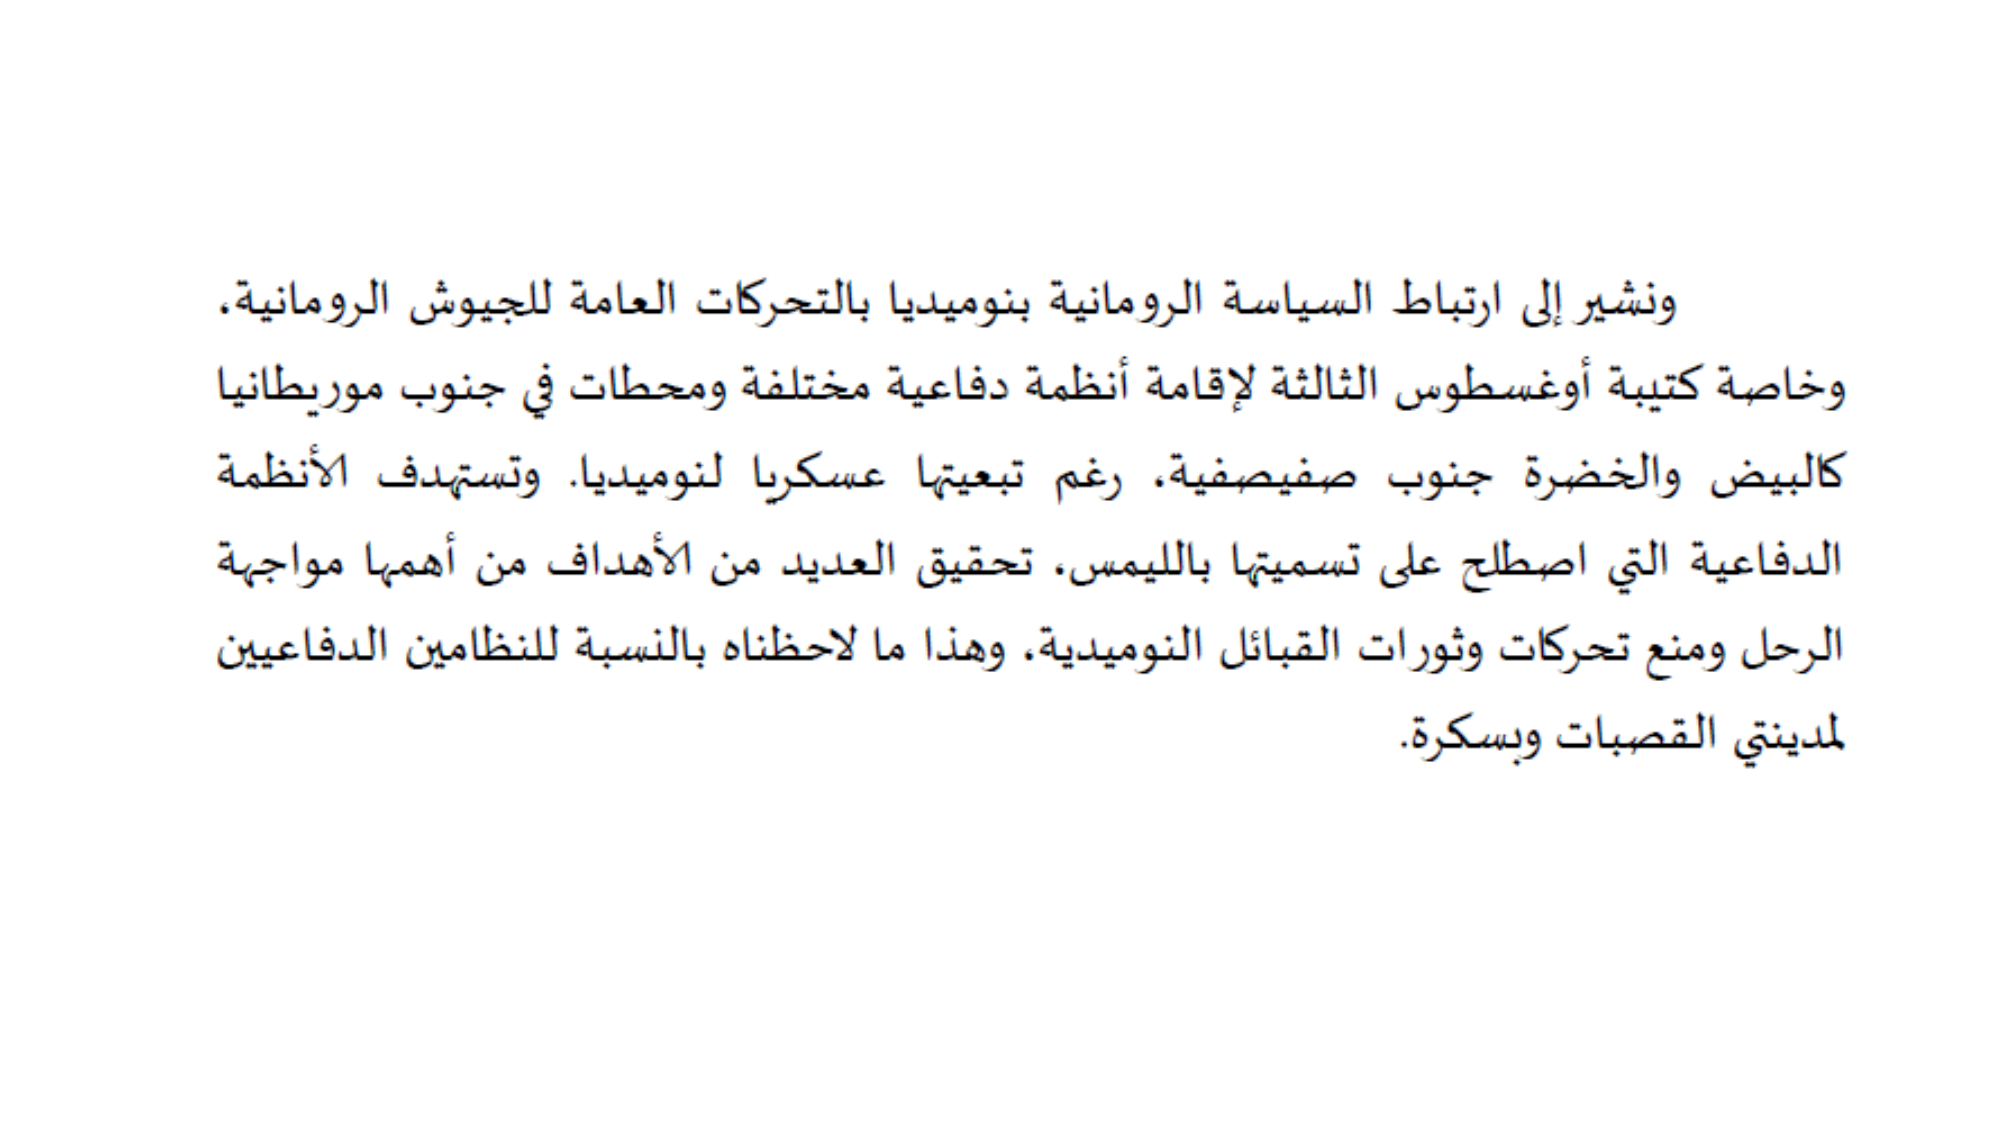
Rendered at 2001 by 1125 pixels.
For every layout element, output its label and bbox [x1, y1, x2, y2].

picture [196, 258, 1868, 769]
